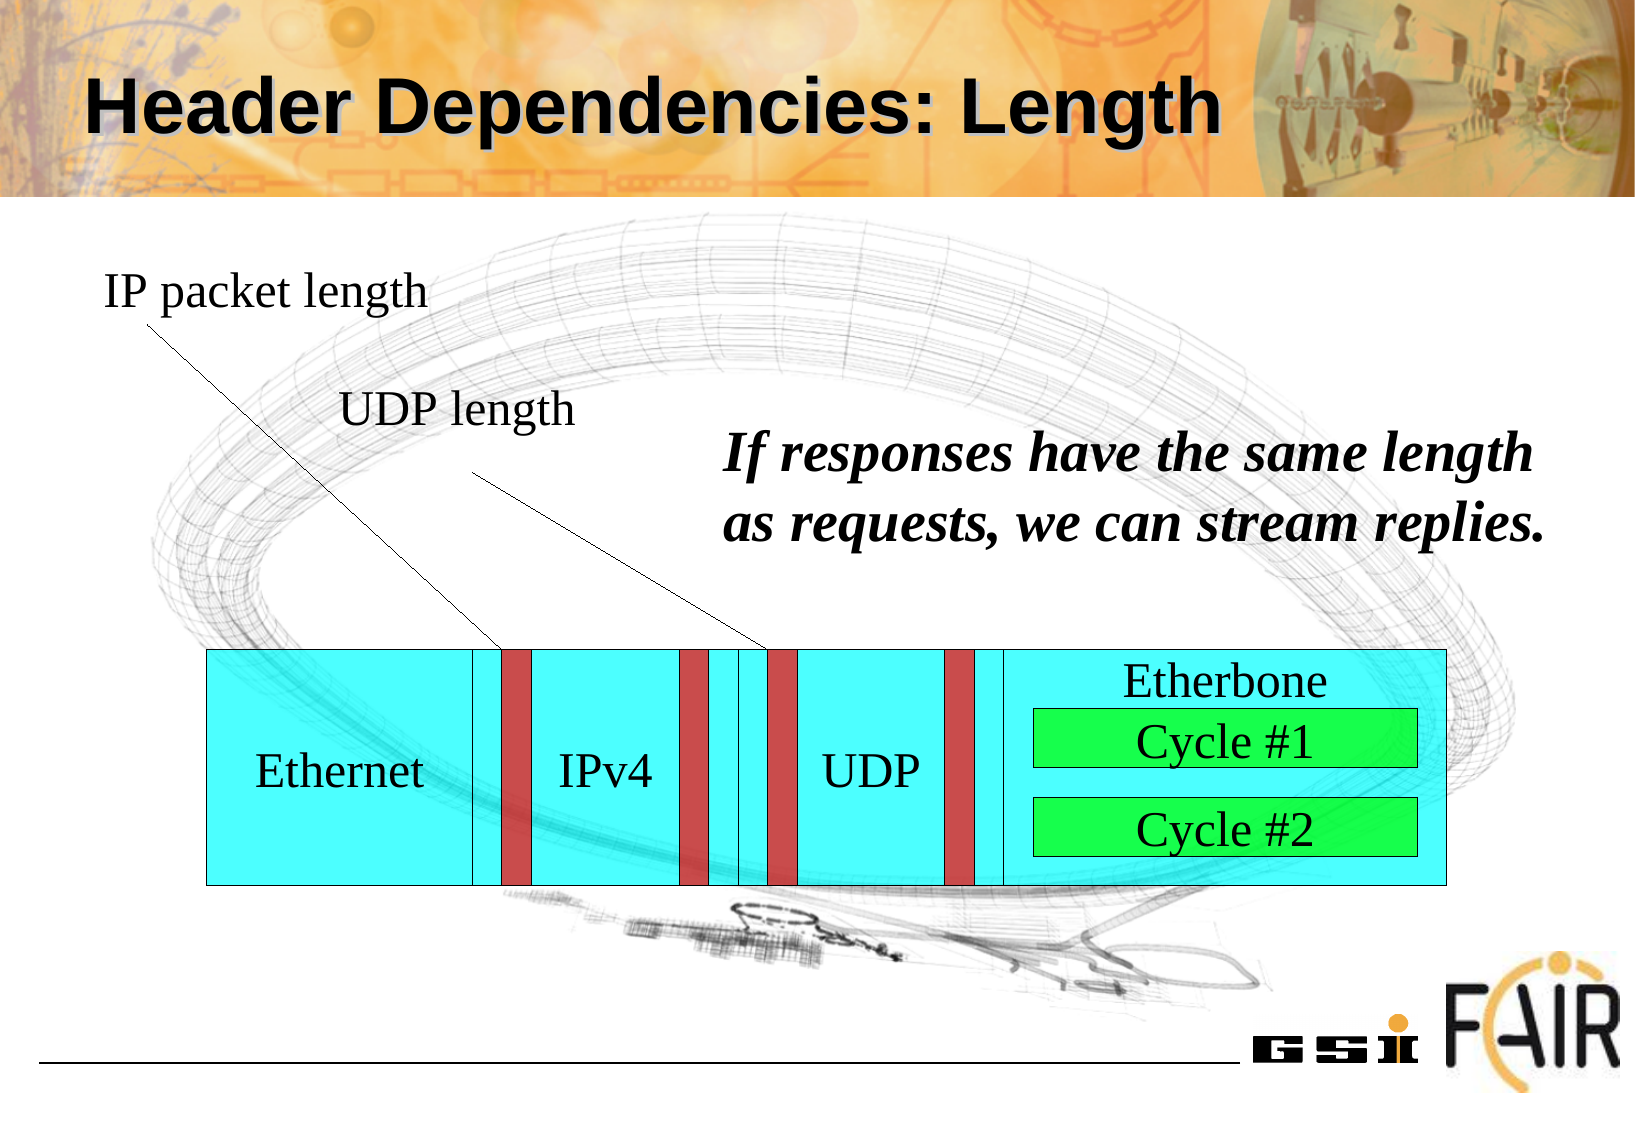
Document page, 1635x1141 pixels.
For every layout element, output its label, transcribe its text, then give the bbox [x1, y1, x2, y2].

text_box Etherbone [1003, 649, 1447, 886]
text_box [501, 649, 532, 886]
text_box [679, 649, 709, 886]
picture [125, 205, 1620, 1093]
text_box Ethernet [206, 649, 472, 886]
text_box [767, 649, 798, 886]
text_box UDP [739, 649, 767, 886]
picture [0, 0, 1635, 197]
text_box UDP [798, 649, 944, 886]
text_box Cycle #2 [1033, 797, 1418, 857]
text_box UDP [975, 649, 1003, 886]
text_box Cycle #1 [1033, 708, 1418, 768]
text_box [944, 649, 975, 886]
title Header Dependencies: Length [68, 12, 1570, 191]
text_box IP packet length [88, 249, 444, 325]
text_box IPv4 [709, 649, 739, 886]
text_box UDP length [323, 368, 591, 443]
text_box IPv4 [472, 649, 501, 886]
text_box IPv4 [532, 649, 679, 886]
text_box If responses have the same length as requests, we can stream replies. [709, 406, 1565, 562]
